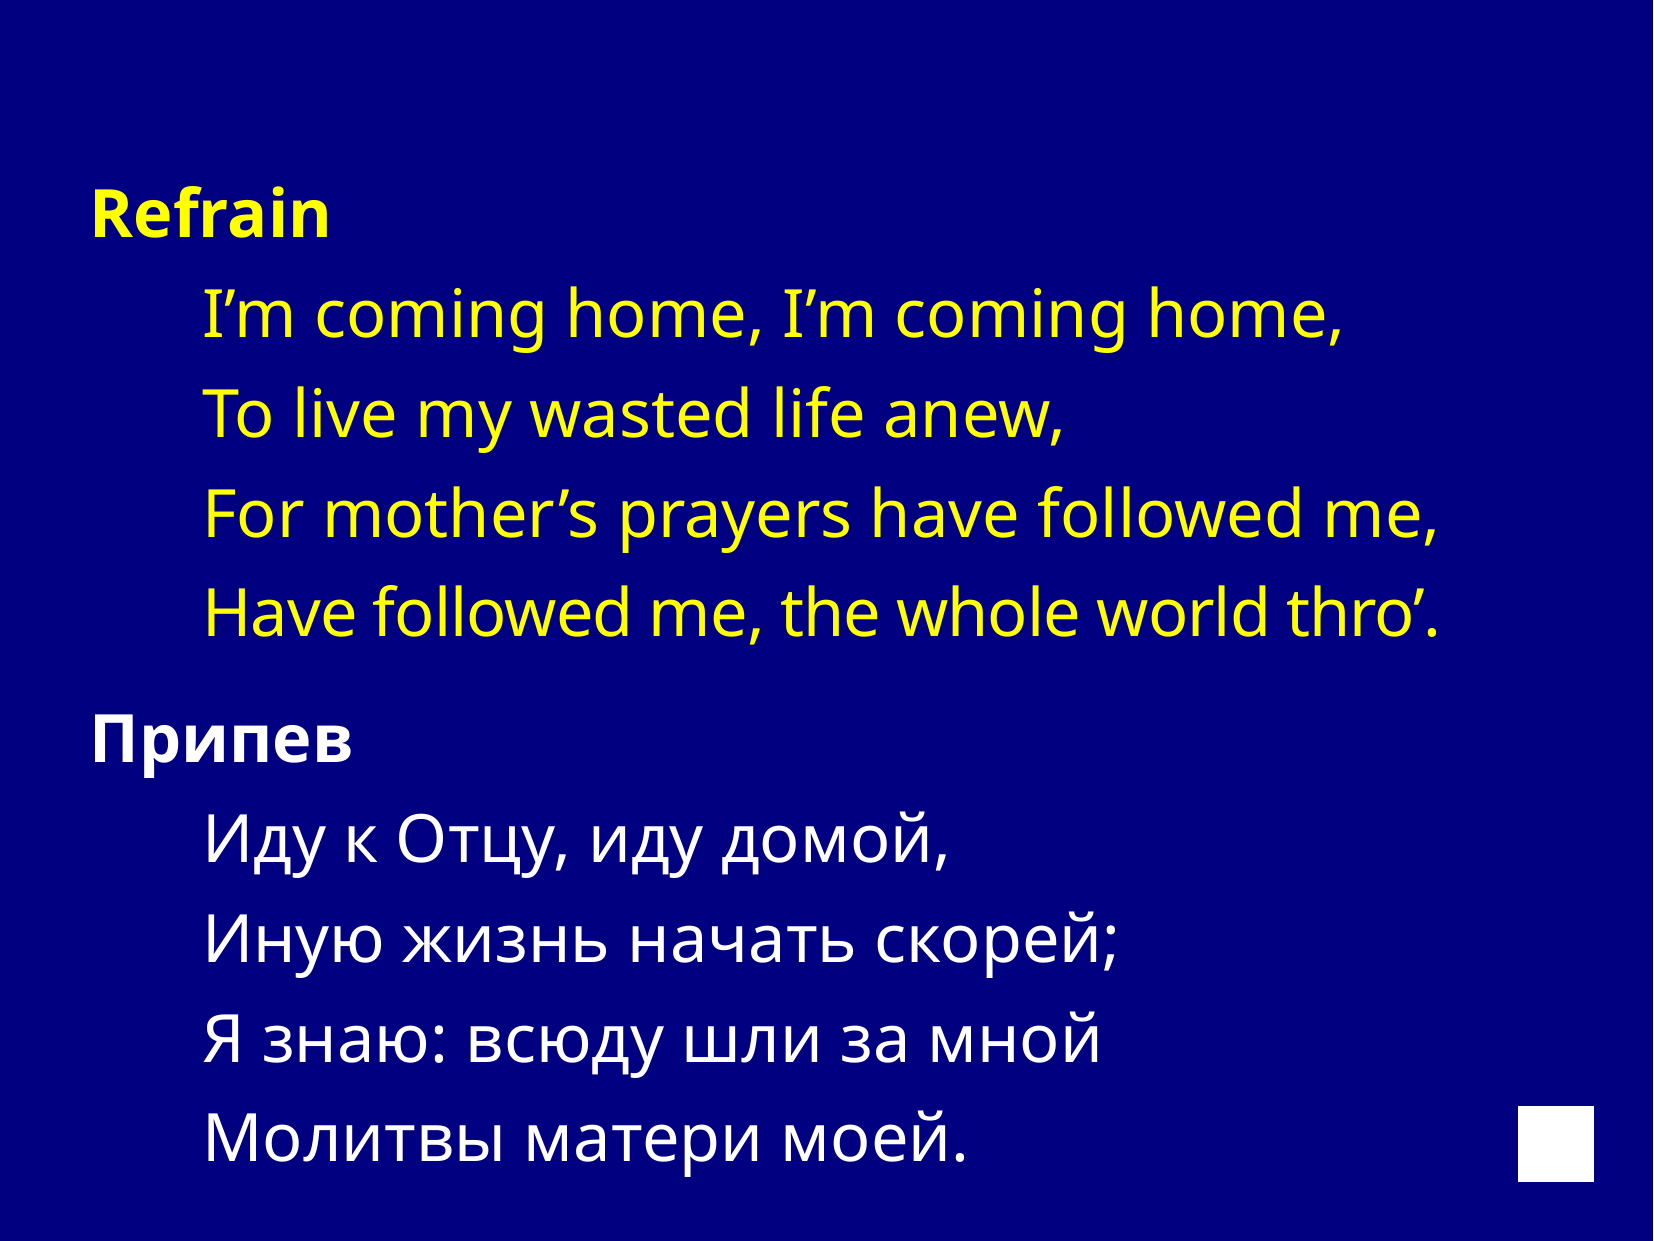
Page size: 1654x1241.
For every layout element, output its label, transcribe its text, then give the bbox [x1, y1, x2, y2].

text_box Refrain I’m coming home, I’m coming home, To live my wasted life anew, For mother’s prayers have followed me, Have followed me, the whole world thro’. [75, 150, 1653, 638]
text_box [1518, 1106, 1594, 1182]
text_box Припев Иду к Отцу, иду домой, Иную жизнь начать скорей; Я знаю: всюду шли за мной Молитвы матери моей. [75, 675, 1576, 1163]
